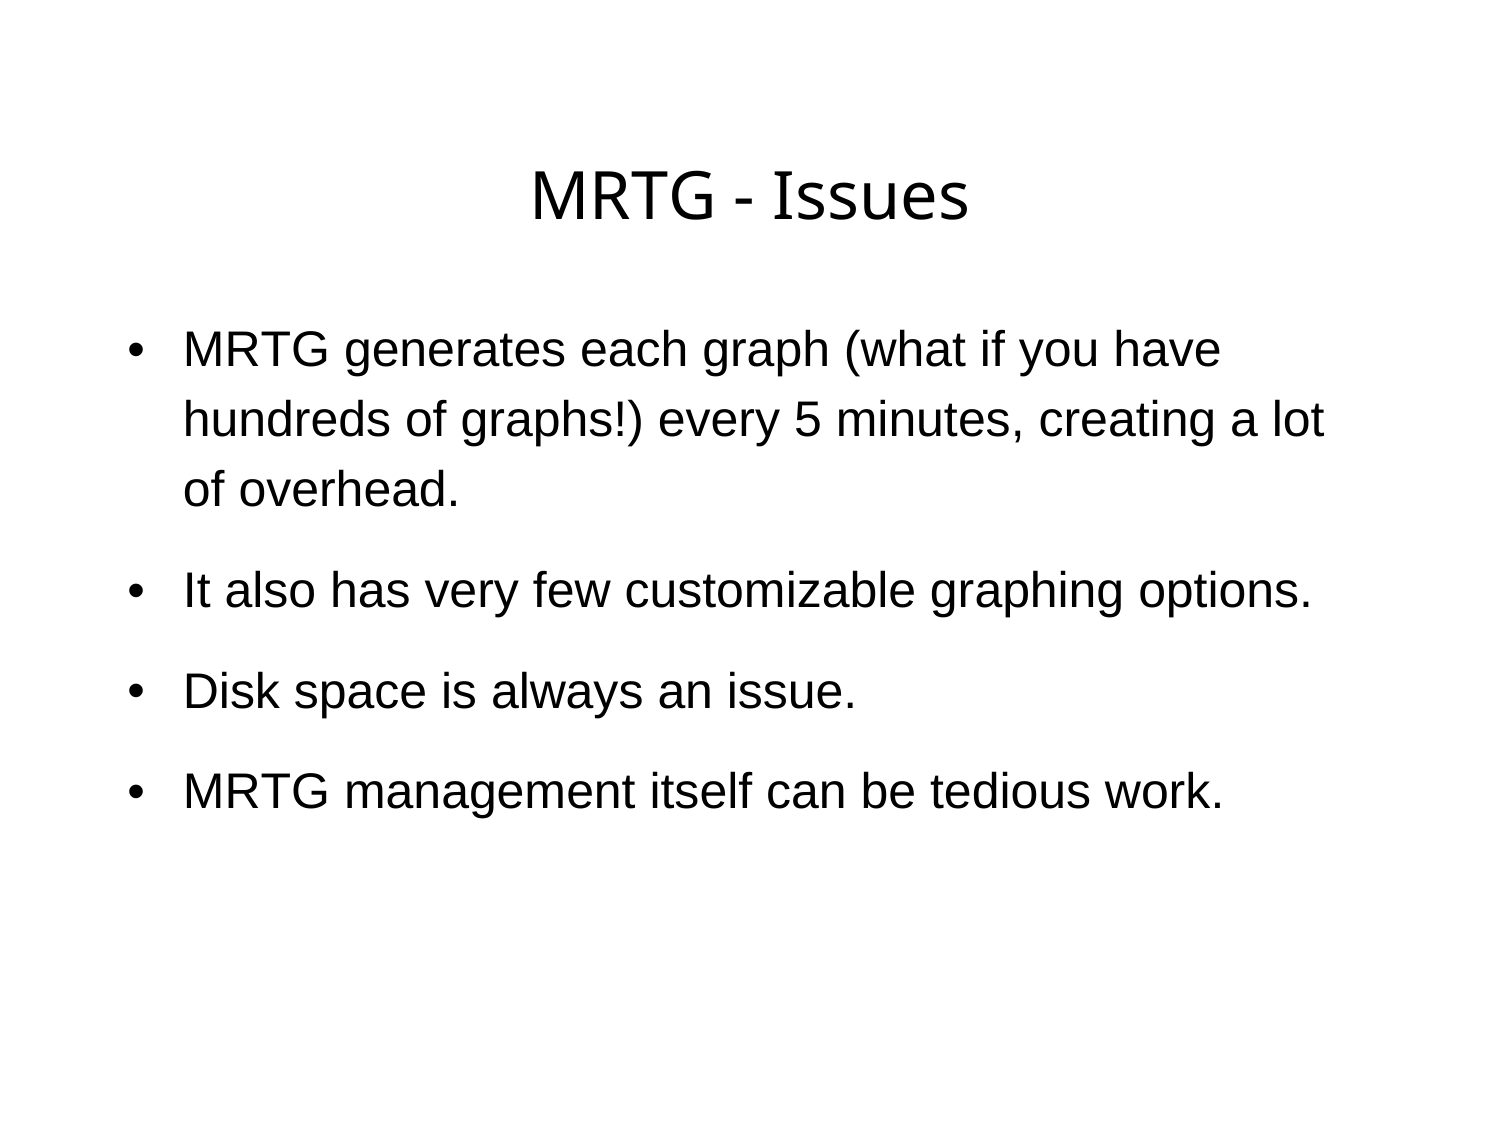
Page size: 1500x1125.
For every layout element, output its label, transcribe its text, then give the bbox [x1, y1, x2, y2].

title MRTG - Issues [112, 99, 1388, 288]
list MRTG generates each graph (what if you have hundreds of graphs!) every 5 minutes, creating a lot of overhead. It also has very few customizable graphing options. Disk space is always an issue. MRTG management itself can be tedious work. [112, 299, 1388, 976]
